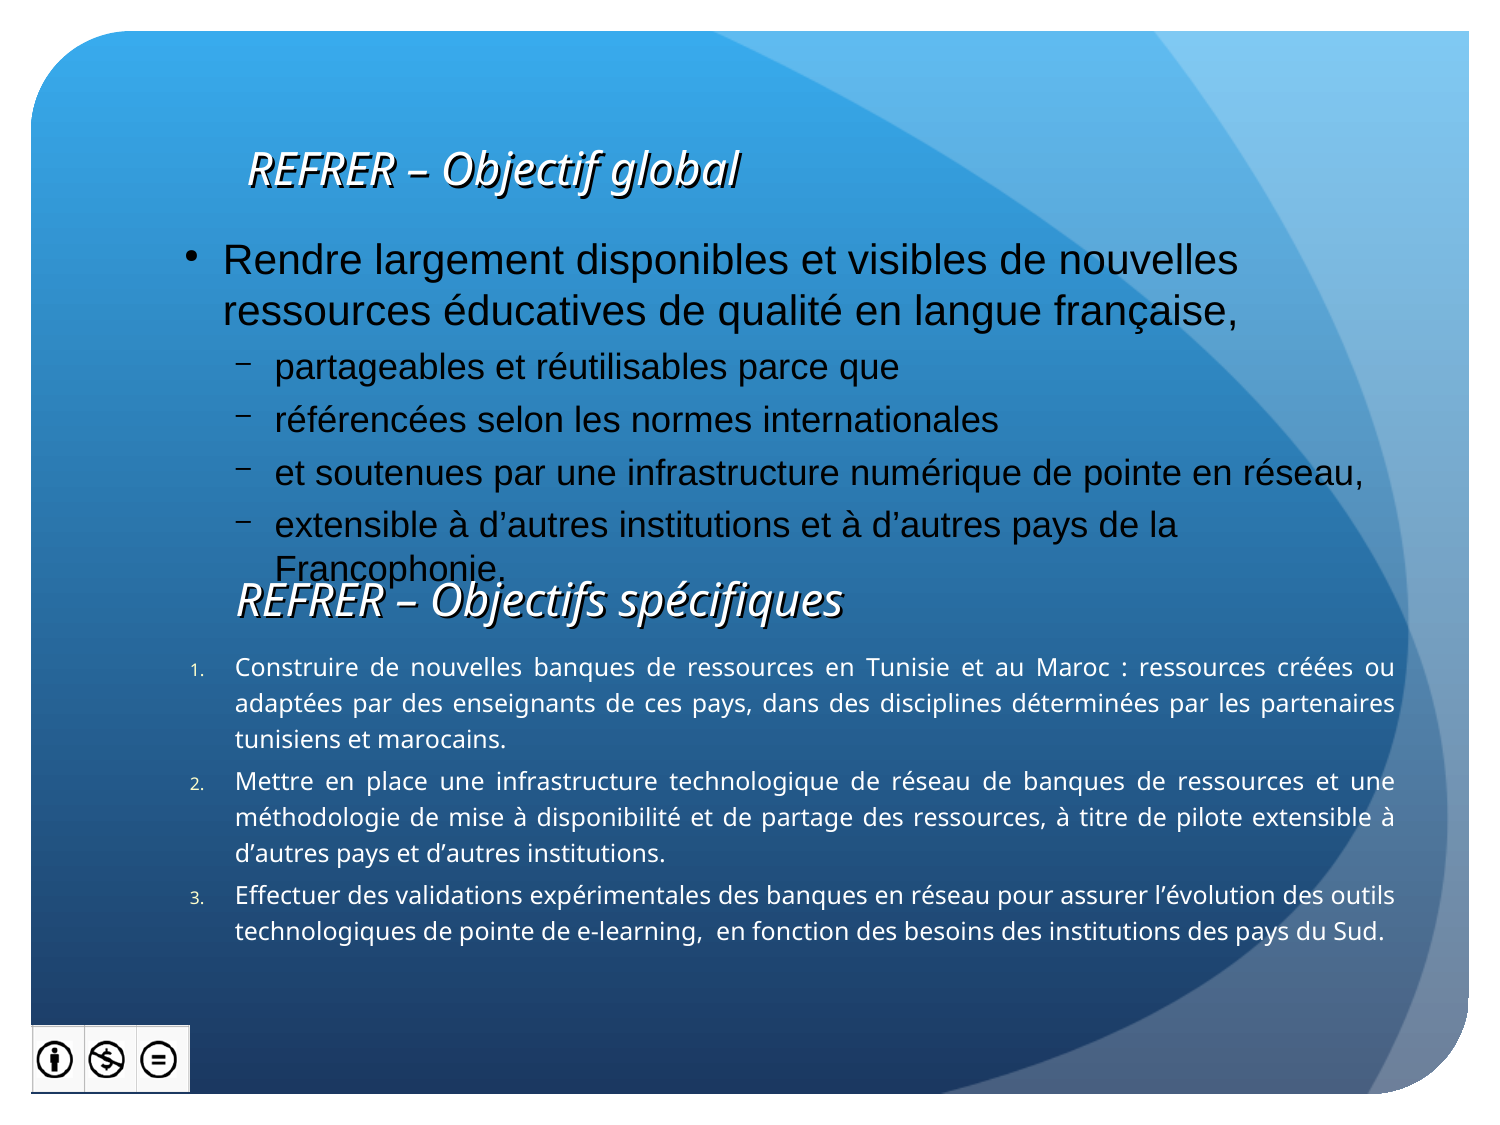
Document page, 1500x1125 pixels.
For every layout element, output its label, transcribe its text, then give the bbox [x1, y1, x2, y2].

picture [24, 30, 1473, 1094]
title REFRER – Objectif global [231, 63, 1476, 210]
title REFRER – Objectifs spécifiques [185, 519, 1052, 650]
list Construire de nouvelles banques de ressources en Tunisie et au Maroc : ressources créées ou adaptées par des enseignants de ces pays, dans des disciplines déterminées par les partenaires tunisiens et marocains. Mettre en place une infrastructure technologique de réseau de banques de ressources et une méthodologie de mise à disponibilité et de partage des ressources, à titre de pilote extensible à d’autres pays et d’autres institutions. Effectuer des validations expérimentales des banques en réseau pour assurer l’évolution des outils technologiques de pointe de e-learning, en fonction des besoins des institutions des pays du Sud. [174, 637, 1413, 990]
list Rendre largement disponibles et visibles de nouvelles ressources éducatives de qualité en langue française, partageables et réutilisables parce que référencées selon les normes internationales et soutenues par une infrastructure numérique de pointe en réseau, extensible à d’autres institutions et à d’autres pays de la Francophonie. [156, 224, 1394, 618]
